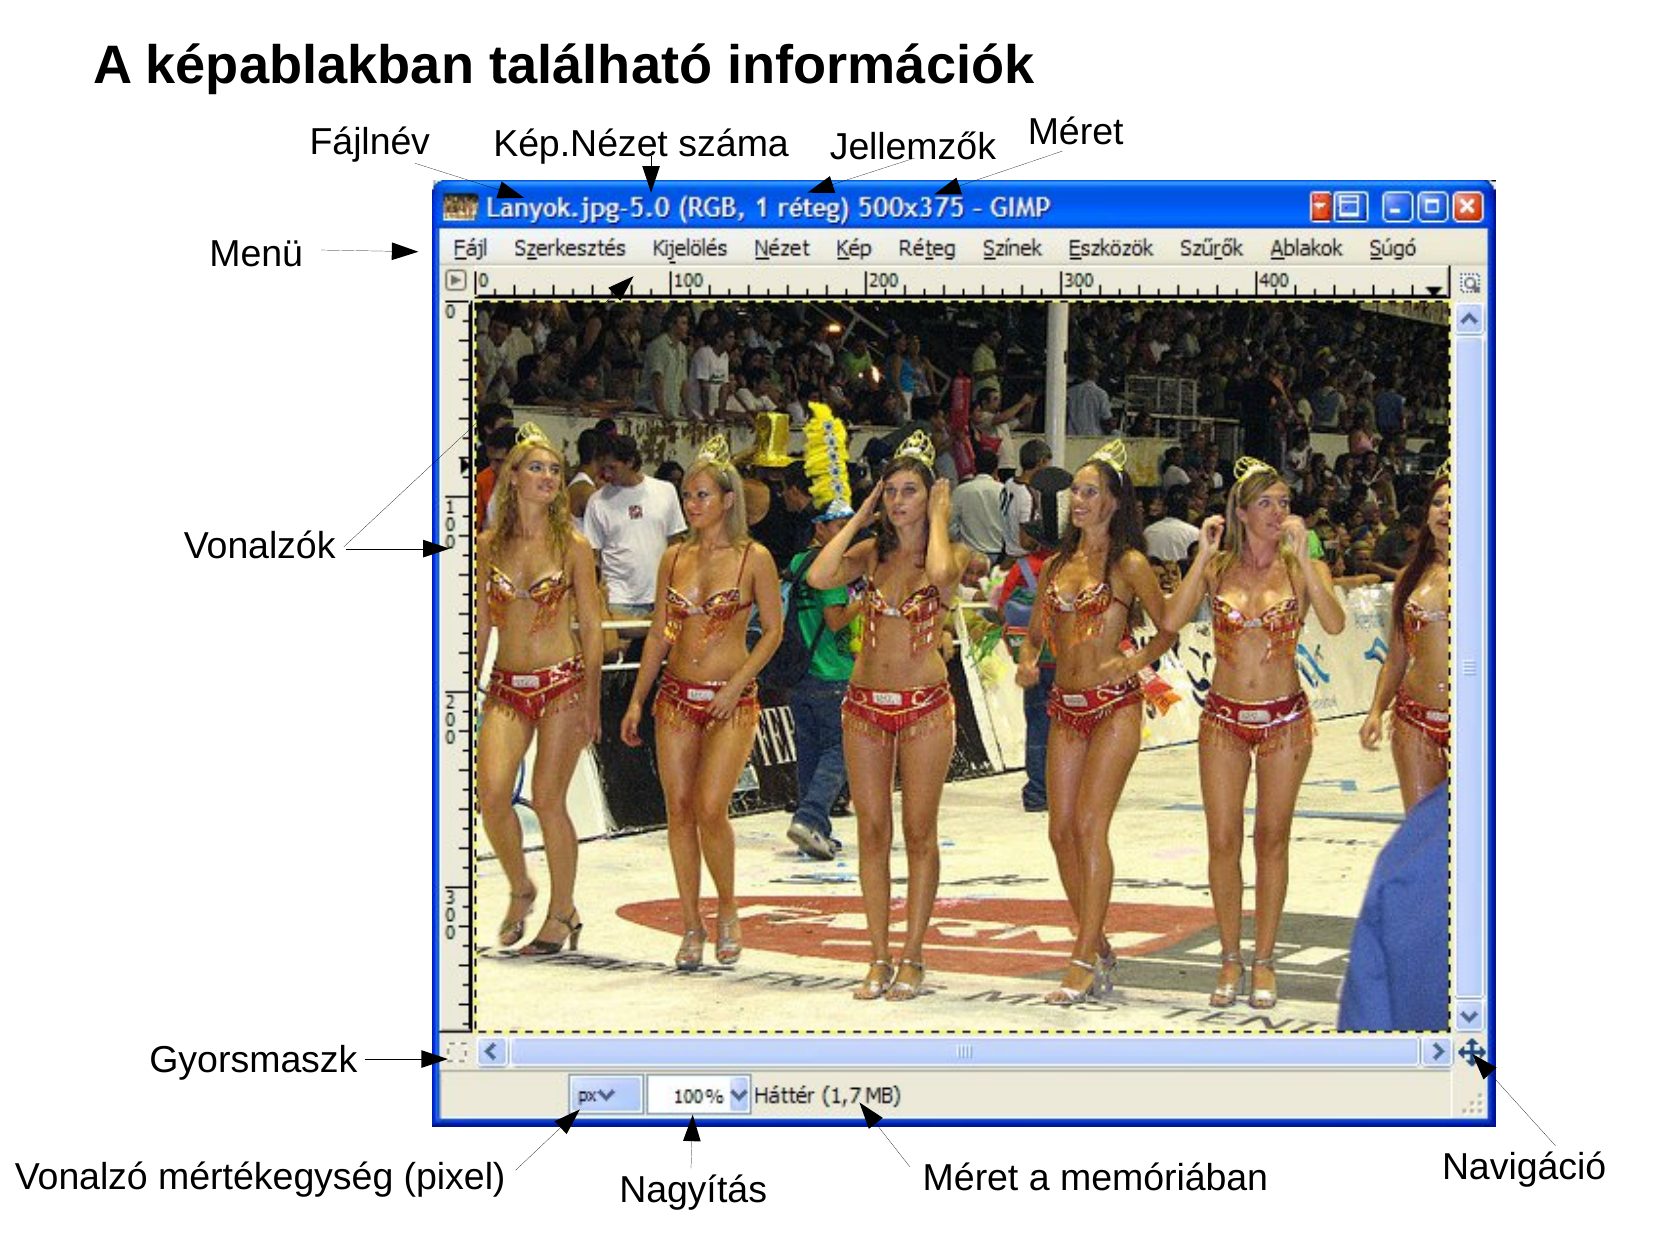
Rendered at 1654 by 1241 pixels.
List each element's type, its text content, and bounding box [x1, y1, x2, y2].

text_box Méret a memóriában [907, 1149, 1283, 1206]
text_box Menü [194, 225, 318, 282]
text_box Méret [1013, 103, 1139, 174]
text_box Nagyítás [604, 1161, 782, 1219]
text_box A képablakban található információk [78, 26, 1051, 104]
picture [432, 180, 1496, 1127]
picture [1491, 1070, 1496, 1078]
text_box Navigáció [1427, 1138, 1622, 1196]
text_box Kép.Nézet száma [478, 114, 804, 172]
text_box Vonalzók [168, 517, 351, 575]
text_box Jellemzők [815, 118, 1011, 176]
text_box Gyorsmaszk [134, 1030, 372, 1088]
picture [958, 180, 973, 185]
text_box Vonalzó mértékegység (pixel) [0, 1147, 520, 1205]
text_box Fájlnév [294, 112, 446, 186]
